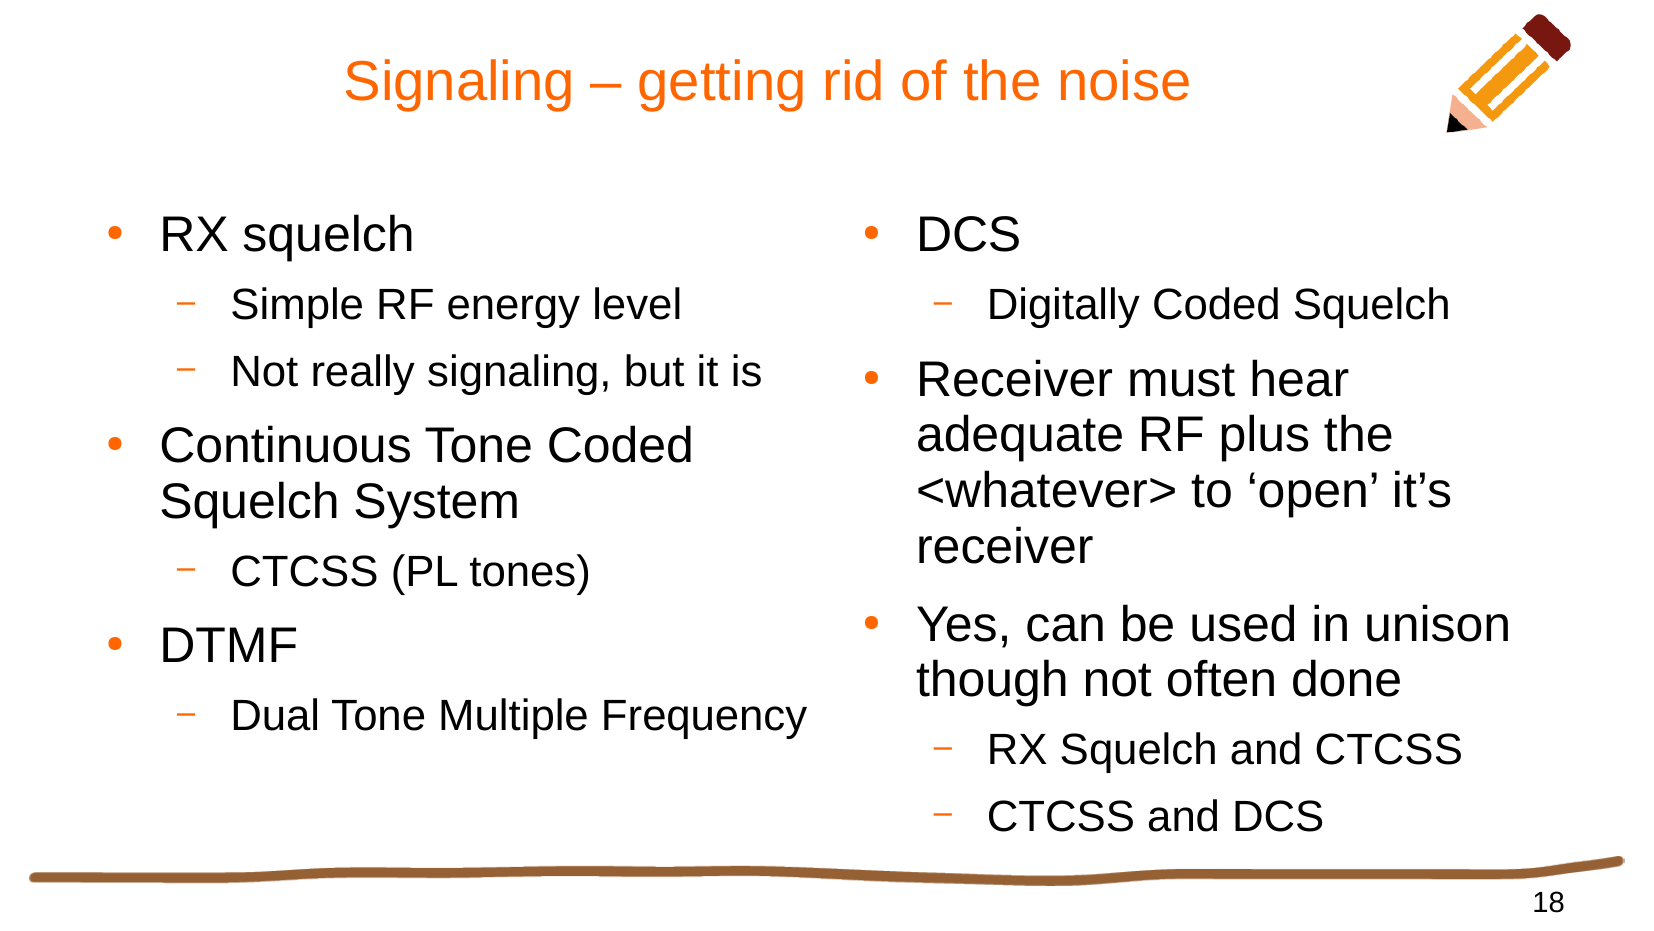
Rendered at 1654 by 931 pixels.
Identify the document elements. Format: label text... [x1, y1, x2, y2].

list DCS Digitally Coded Squelch Receiver must hear adequate RF plus the <whatever> to ‘open’ it’s receiver Yes, can be used in unison though not often done RX Squelch and CTCSS CTCSS and DCS [845, 206, 1566, 857]
picture [1446, 14, 1571, 133]
picture [29, 856, 1625, 886]
list RX squelch Simple RF energy level Not really signaling, but it is Continuous Tone Coded Squelch System CTCSS (PL tones) DTMF Dual Tone Multiple Frequency [88, 206, 809, 857]
title Signaling – getting rid of the noise [88, 29, 1447, 133]
